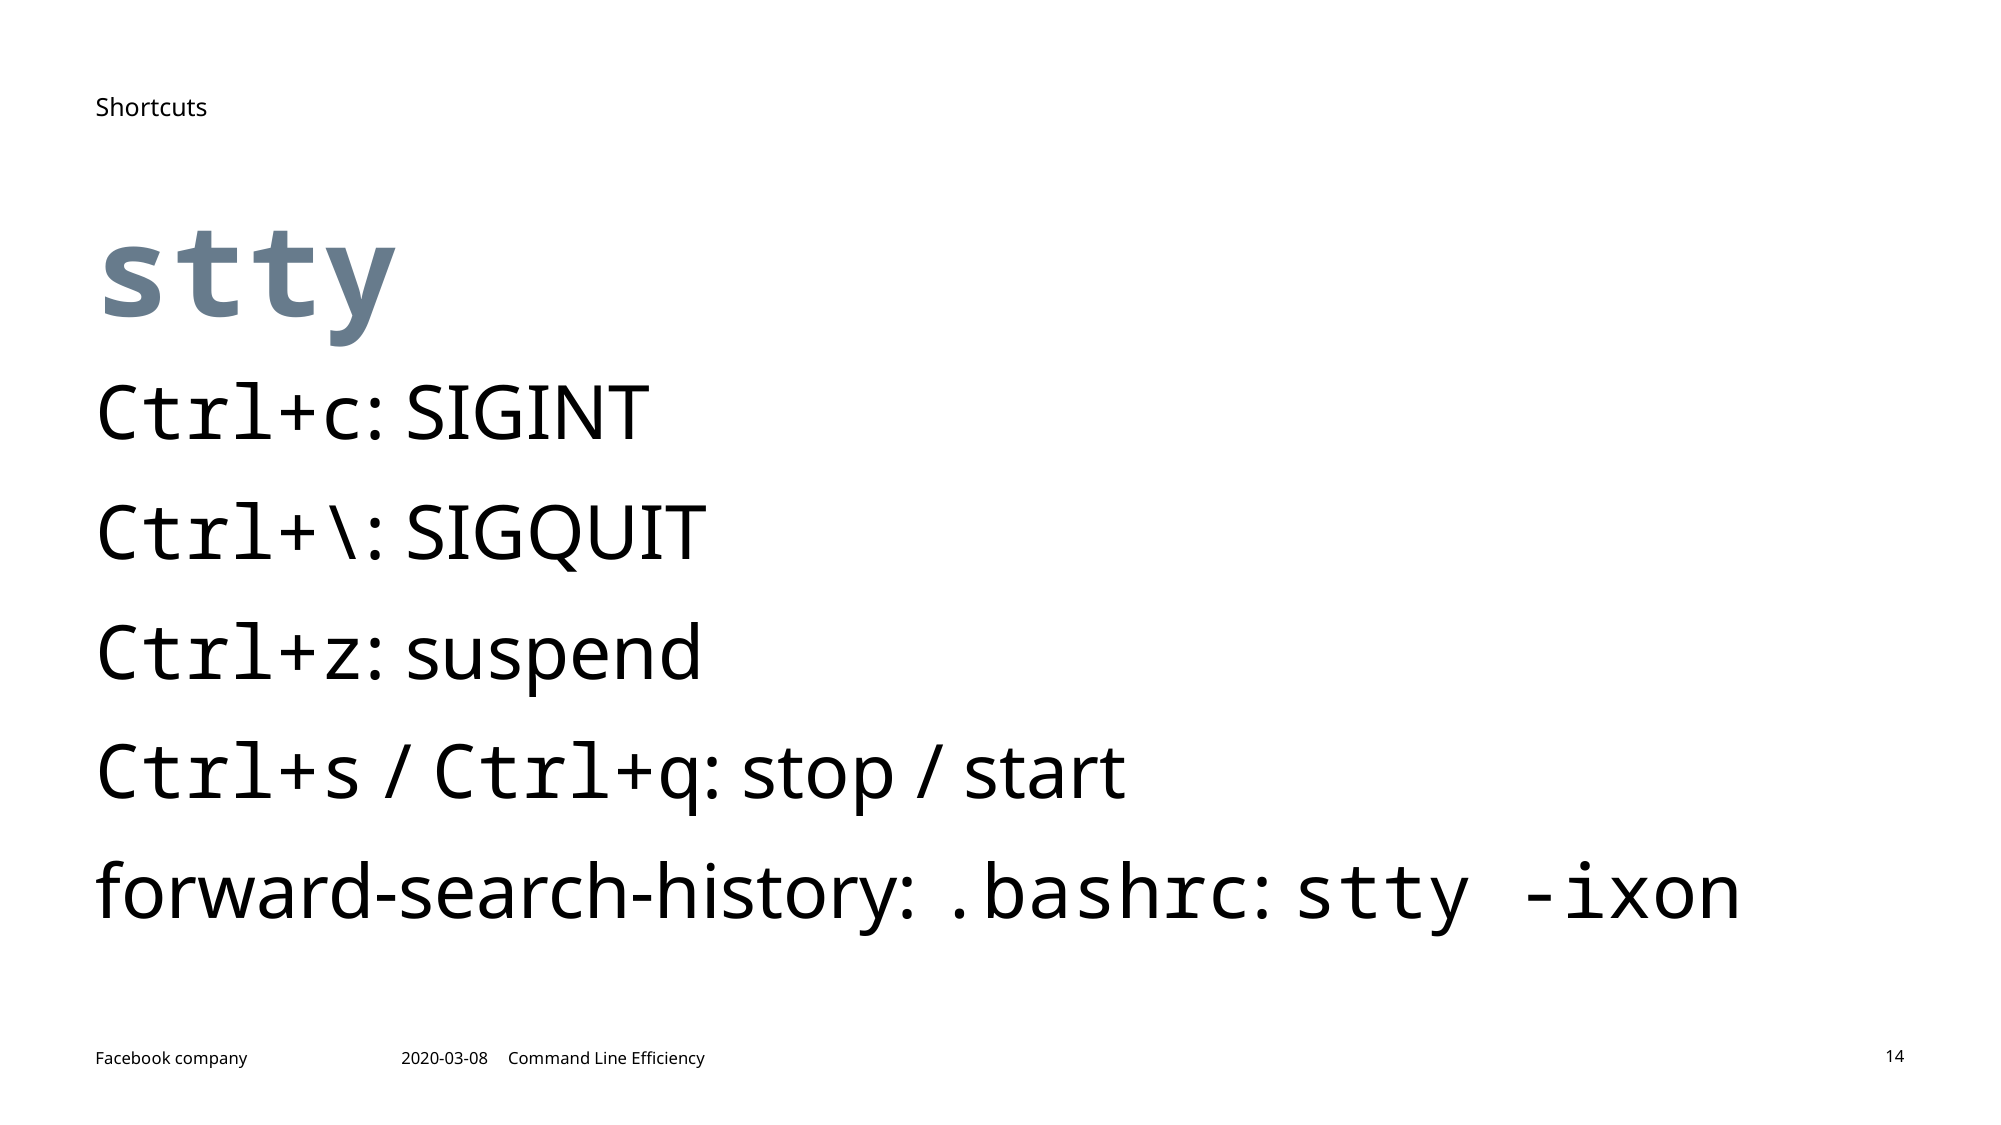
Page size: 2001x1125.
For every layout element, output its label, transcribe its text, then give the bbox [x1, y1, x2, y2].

list Shortcuts [95, 88, 988, 119]
slide_number 2020-03-08 [401, 1047, 508, 1068]
title stty [95, 176, 1905, 333]
slide_number 35 [1840, 1047, 1905, 1068]
list Ctrl+c: SIGINT Ctrl+\: SIGQUIT Ctrl+z: suspend Ctrl+s / Ctrl+q: stop / start forward-search-history: .bashrc: stty -ixon [95, 355, 1905, 820]
footer Command Line Efficiency [508, 1047, 1294, 1068]
